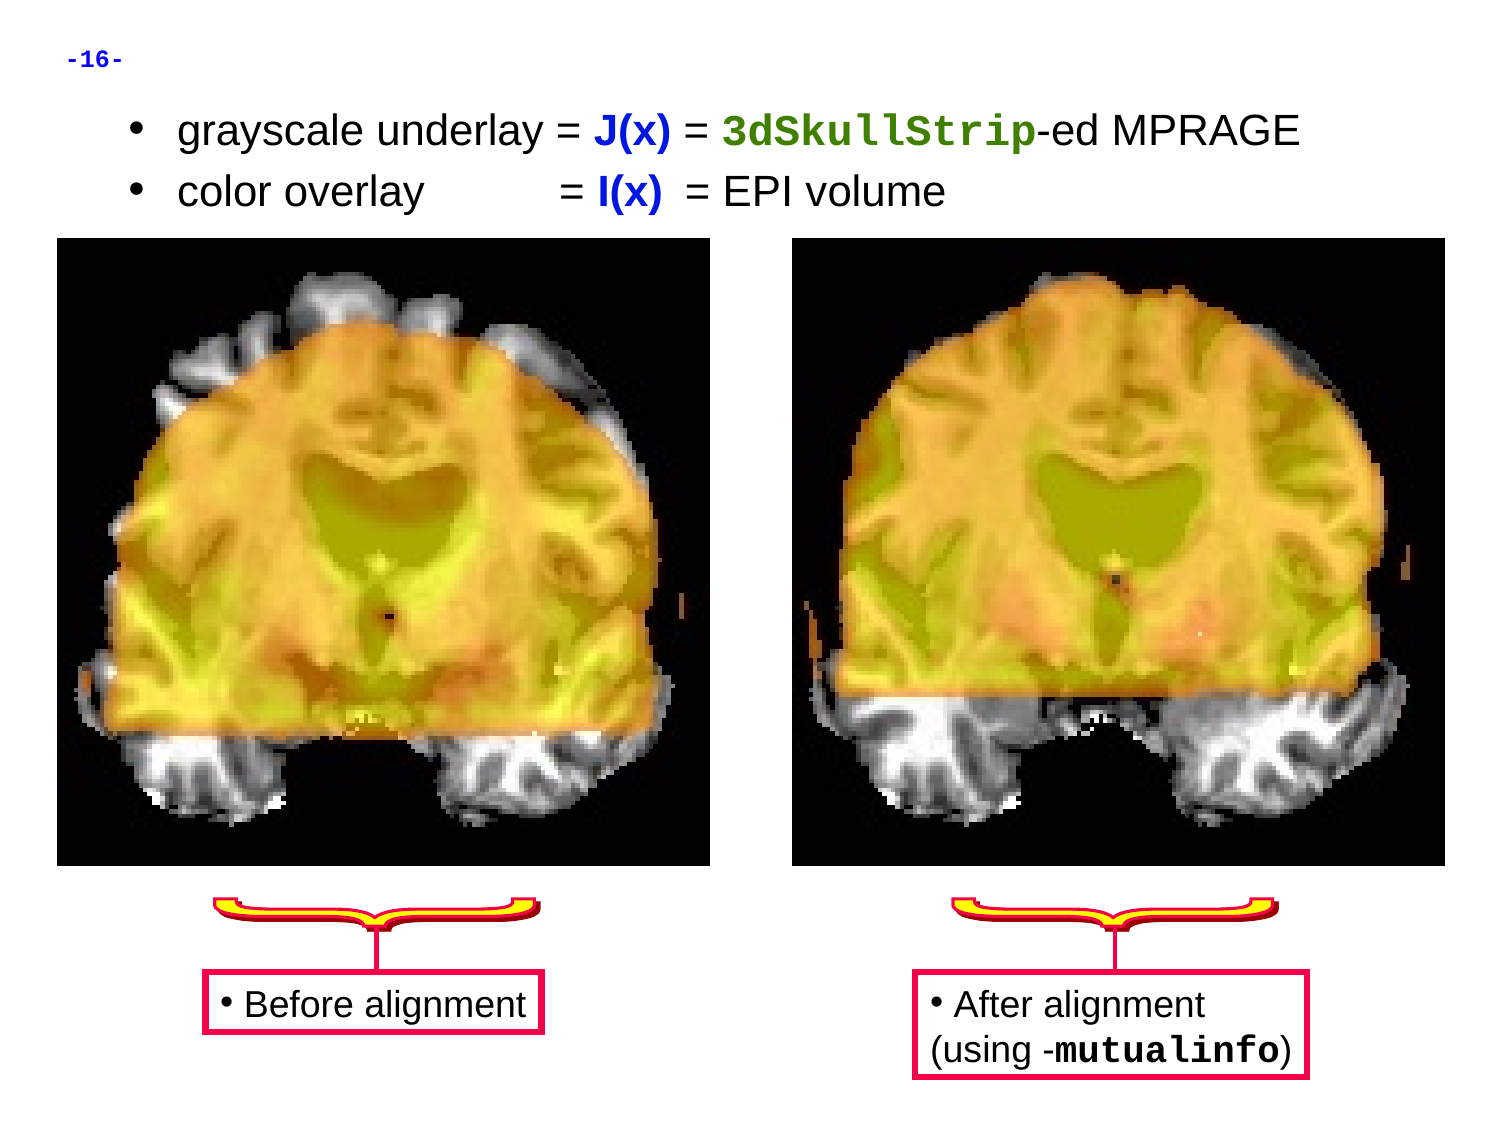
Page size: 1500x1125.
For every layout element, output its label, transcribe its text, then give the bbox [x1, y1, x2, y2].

text_box After alignment (using -mutualinfo) [915, 971, 1308, 1078]
picture [57, 238, 710, 866]
text_box grayscale underlay = J(x) = 3dSkullStrip-ed MPRAGE color overlay = I(x) = EPI volume [112, 93, 1438, 1075]
text_box } [952, 898, 1273, 927]
picture [792, 238, 1445, 866]
text_box } [214, 898, 535, 927]
text_box Before alignment [205, 971, 542, 1033]
